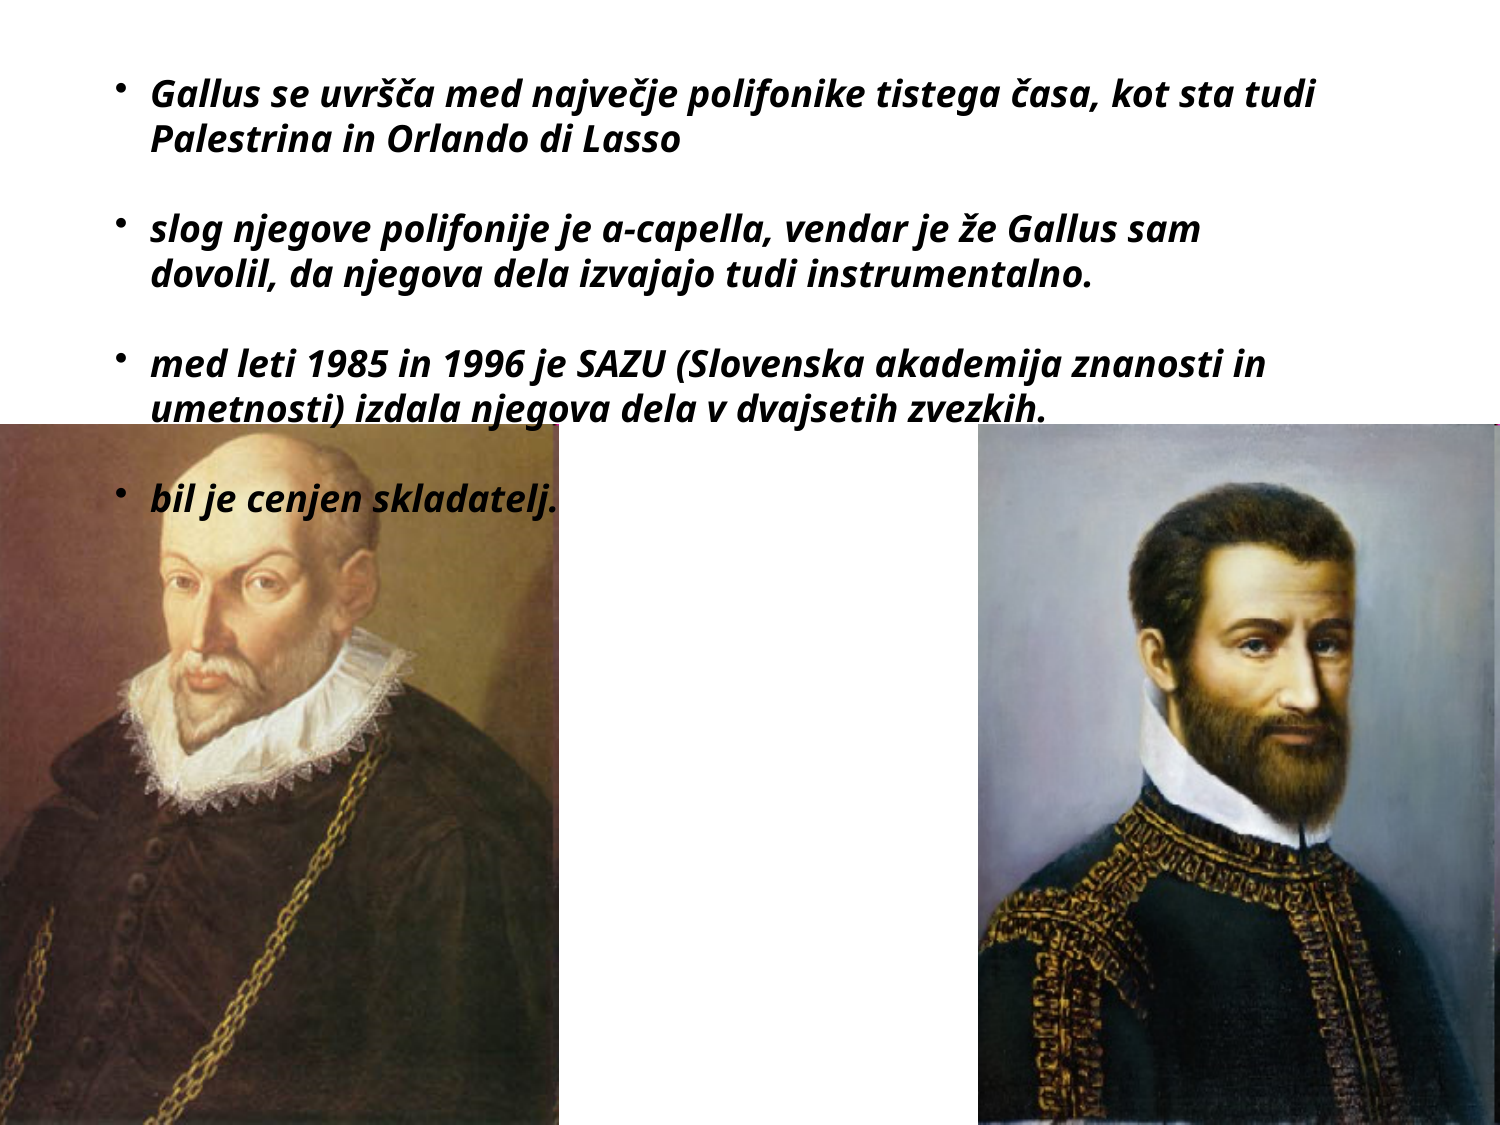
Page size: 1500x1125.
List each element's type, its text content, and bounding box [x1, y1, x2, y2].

picture [0, 424, 559, 1125]
picture [978, 424, 1500, 1125]
text_box Gallus se uvršča med največje polifonike tistega časa, kot sta tudi Palestrina in Orlando di Lasso slog njegove polifonije je a-capella, vendar je že Gallus sam dovolil, da njegova dela izvajajo tudi instrumentalno. med leti 1985 in 1996 je SAZU (Slovenska akademija znanosti in umetnosti) izdala njegova dela v dvajsetih zvezkih. bil je cenjen skladatelj. [99, 62, 1338, 630]
